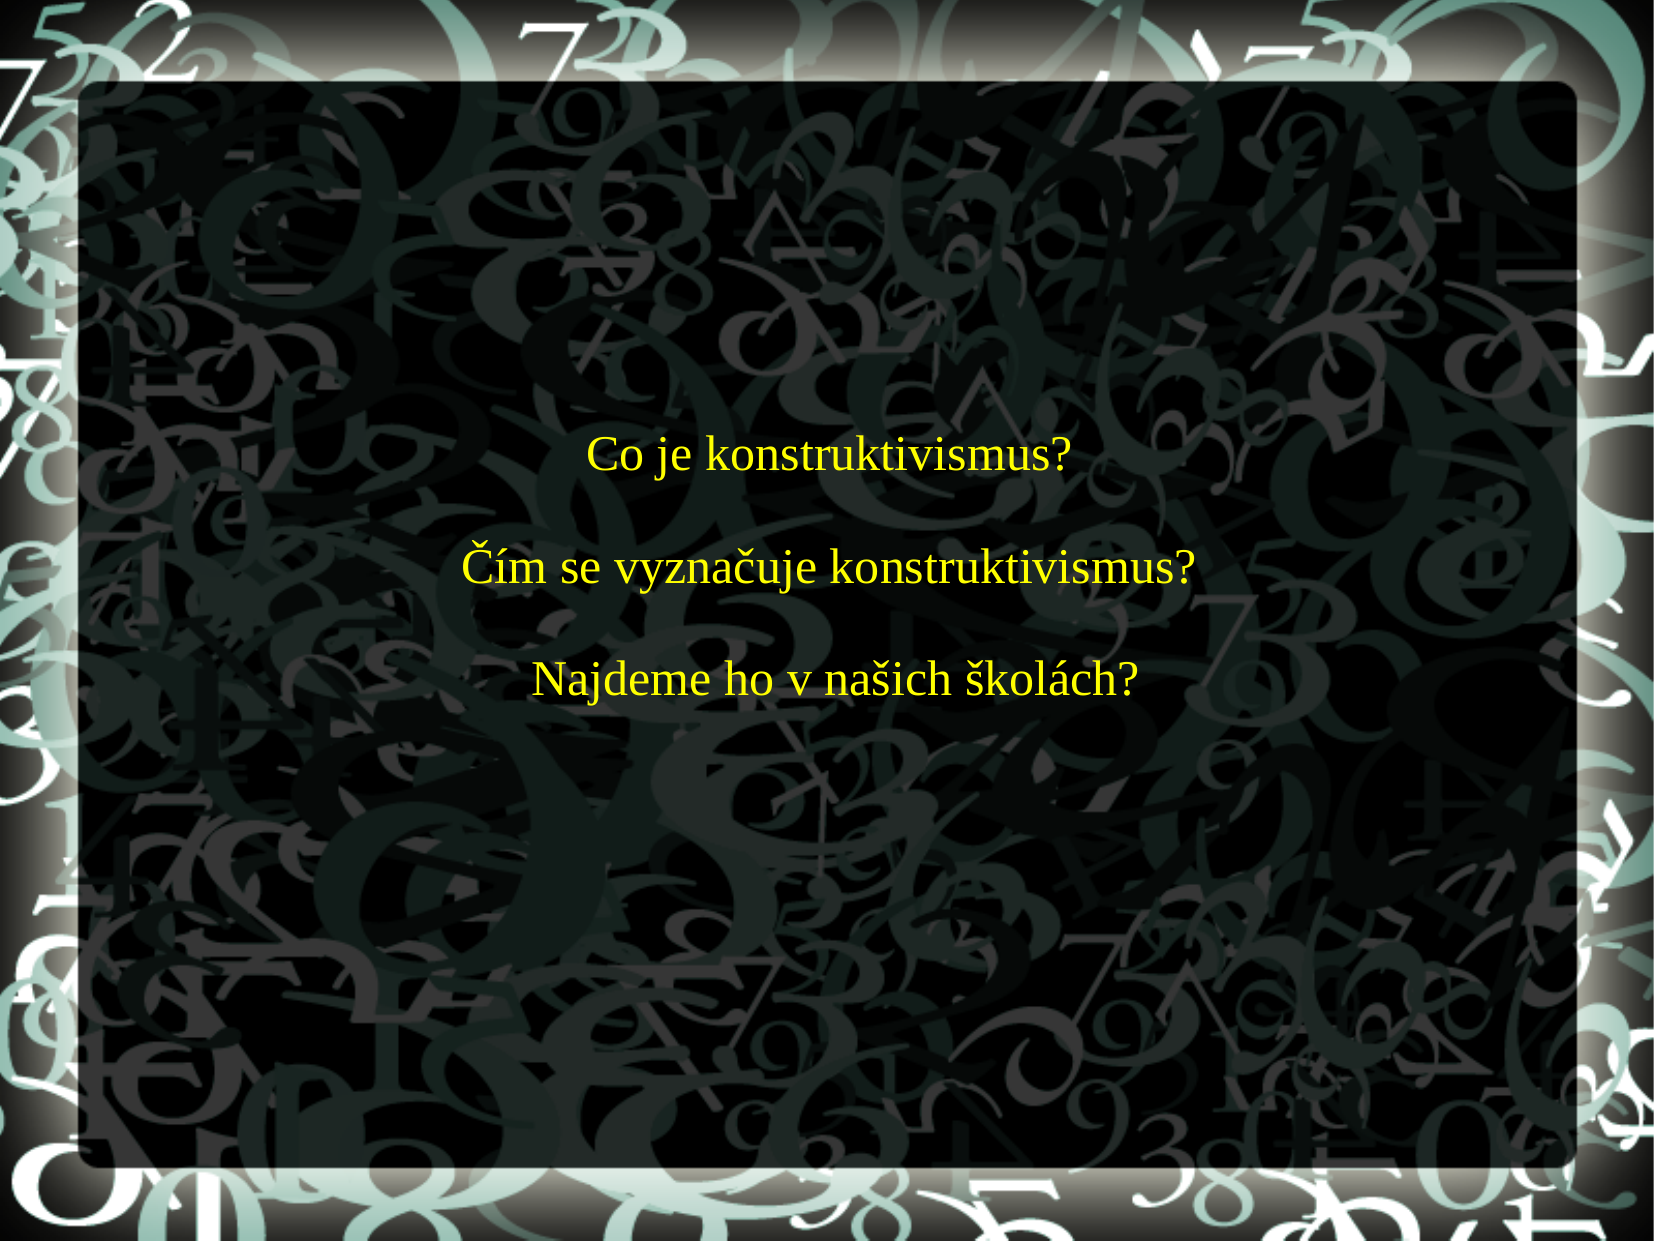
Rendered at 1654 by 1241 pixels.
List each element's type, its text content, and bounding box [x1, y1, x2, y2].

list Co je konstruktivismus? Čím se vyznačuje konstruktivismus? Najdeme ho v našich školách? [118, 313, 1542, 1034]
picture [0, 0, 1654, 1241]
